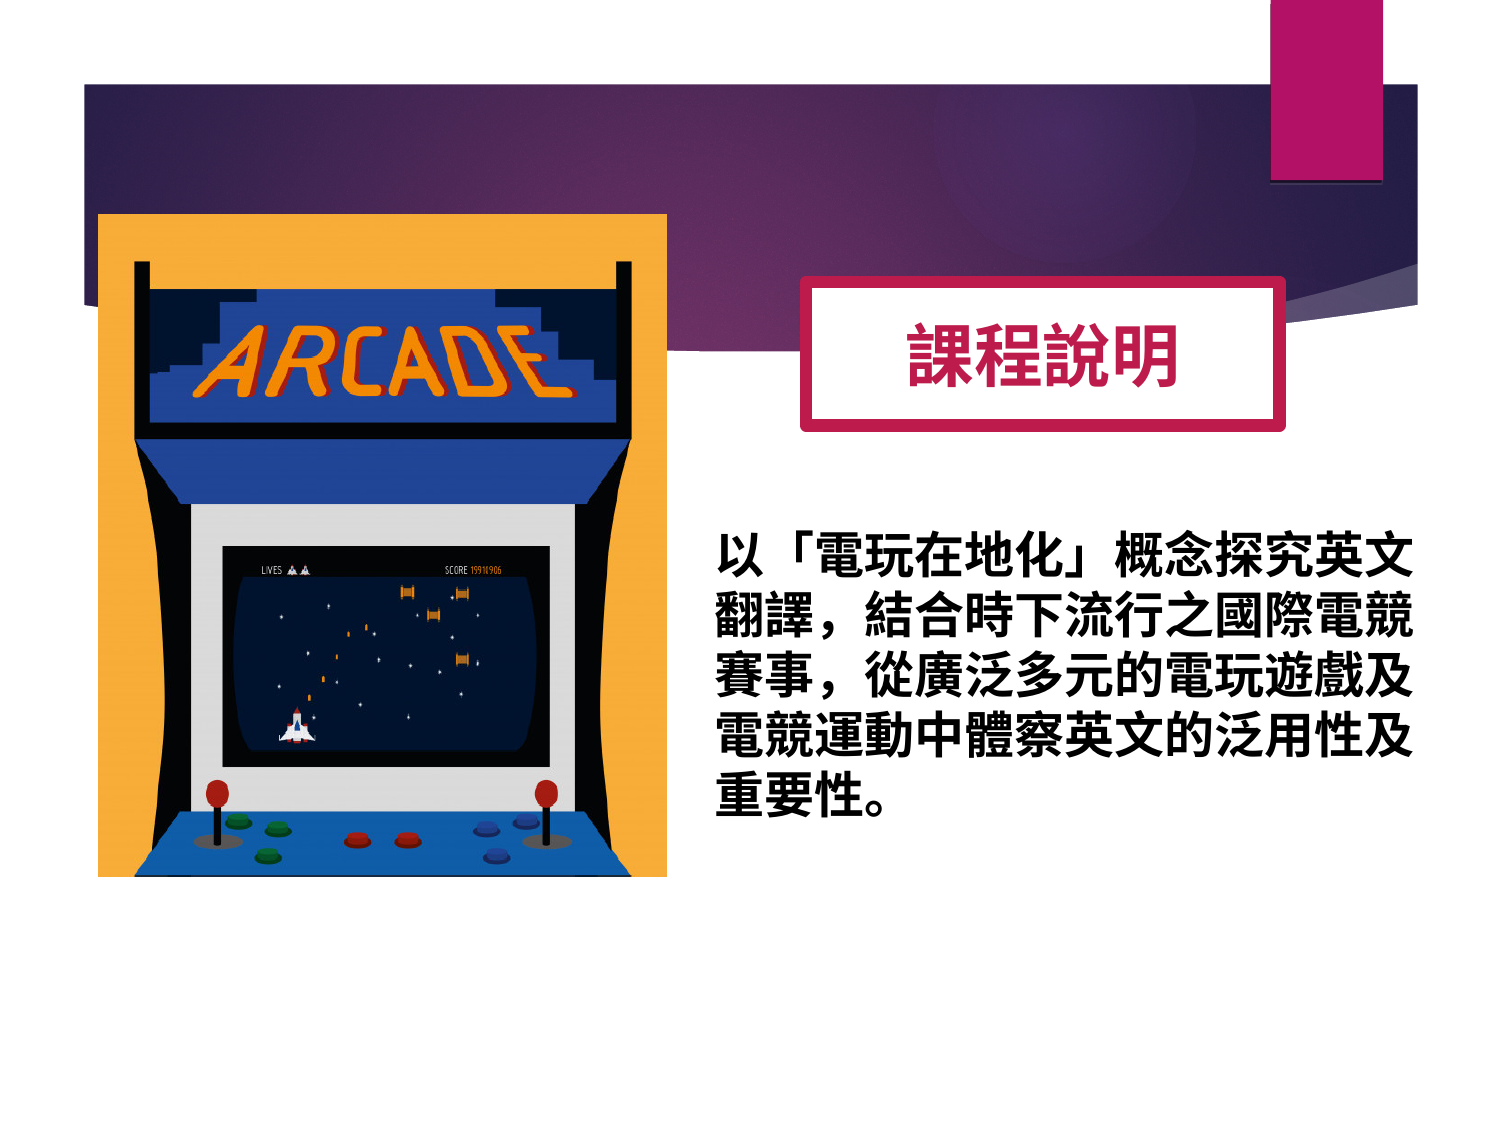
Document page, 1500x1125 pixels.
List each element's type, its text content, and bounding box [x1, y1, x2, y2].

text_box 以「電玩在地化」概念探究英文翻譯，結合時下流行之國際電競賽事，從廣泛多元的電玩遊戲及電競運動中體察英文的泛用性及重要性。 [699, 516, 1435, 832]
picture [85, 85, 1417, 877]
text_box 課程說明 [806, 282, 1280, 426]
